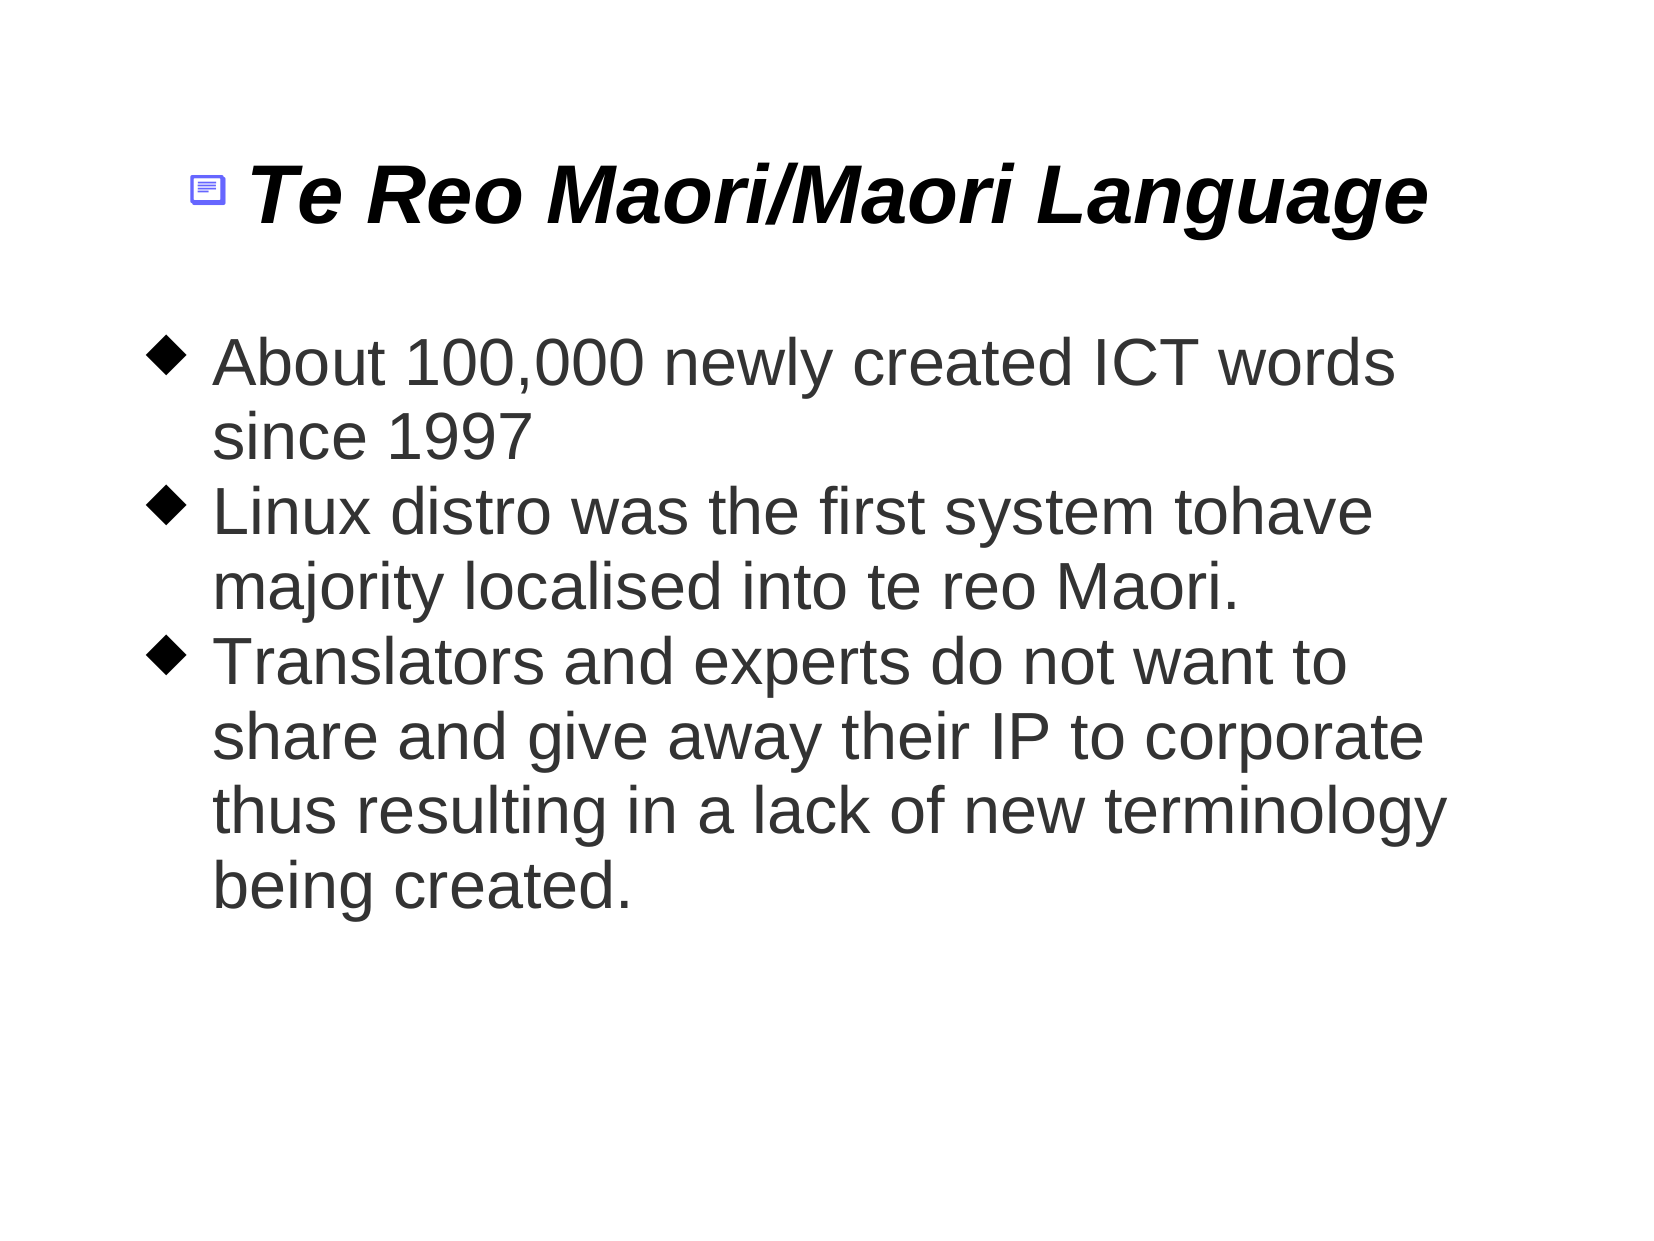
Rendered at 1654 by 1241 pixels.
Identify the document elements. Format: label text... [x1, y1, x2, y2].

list About 100,000 newly created ICT words since 1997 Linux distro was the first system tohave majority localised into te reo Maori. Translators and experts do not want to share and give away their IP to corporate thus resulting in a lack of new terminology being created. [129, 324, 1489, 975]
title Te Reo Maori/Maori Language [82, 90, 1536, 298]
